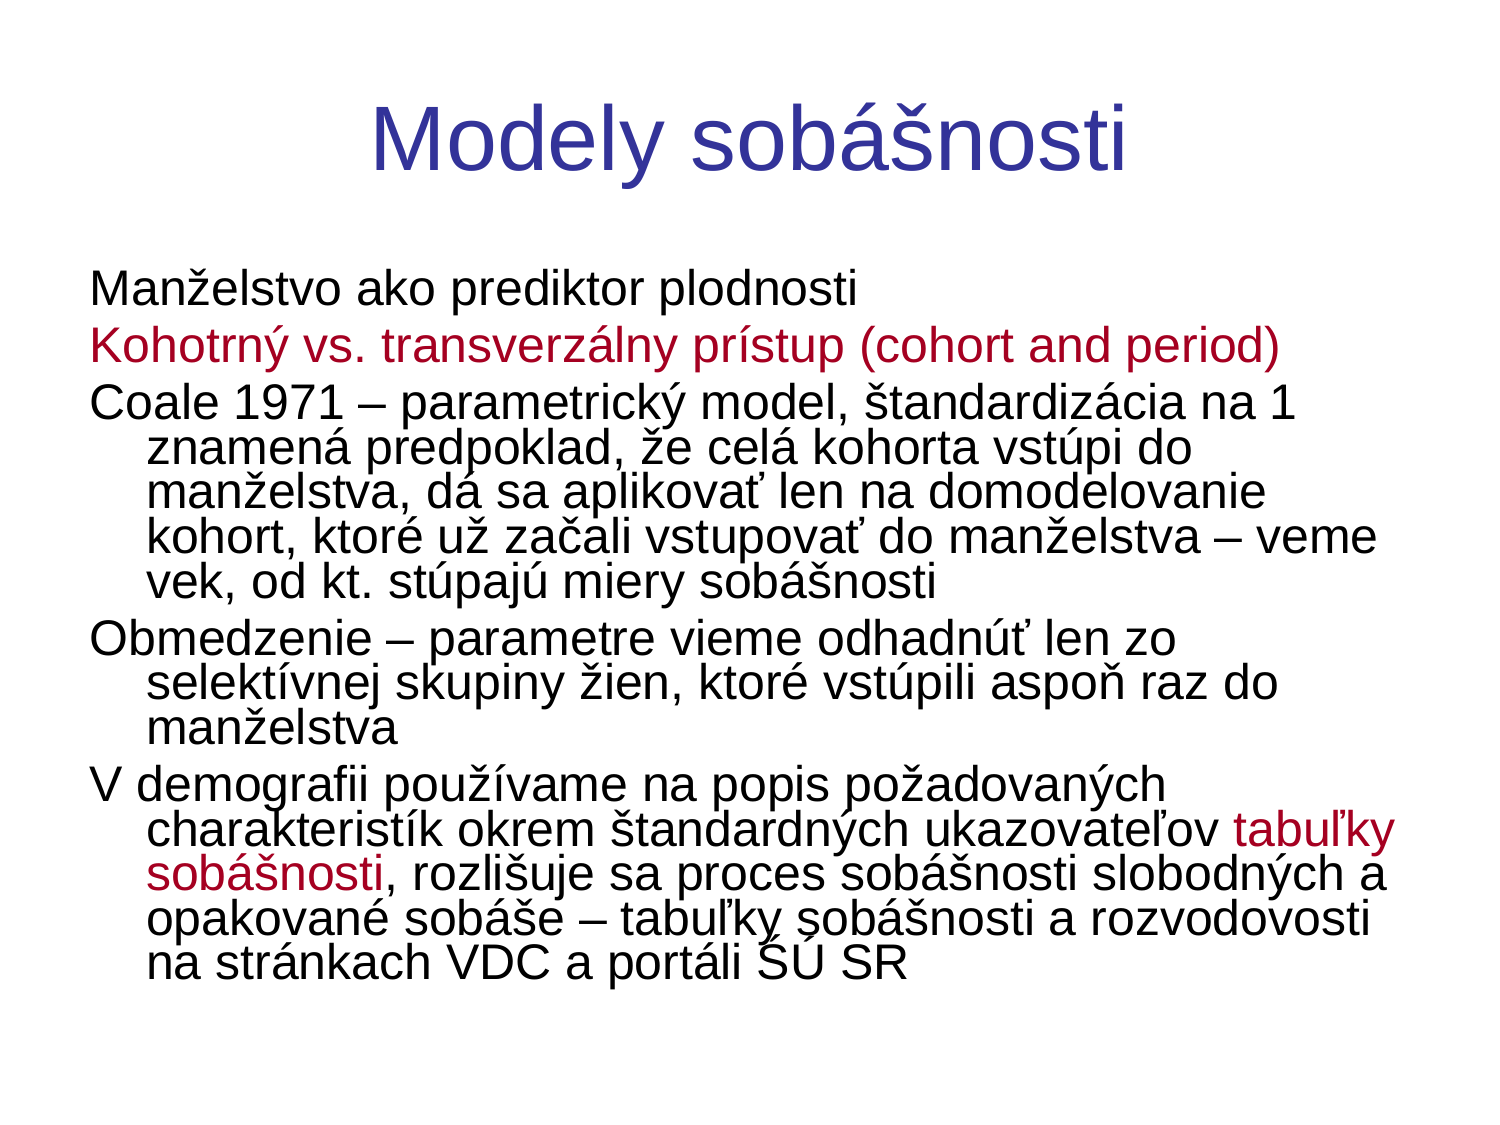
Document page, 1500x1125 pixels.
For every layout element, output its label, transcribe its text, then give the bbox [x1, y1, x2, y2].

list Manželstvo ako prediktor plodnosti Kohotrný vs. transverzálny prístup (cohort and period) Coale 1971 – parametrický model, štandardizácia na 1 znamená predpoklad, že celá kohorta vstúpi do manželstva, dá sa aplikovať len na domodelovanie kohort, ktoré už začali vstupovať do manželstva – veme vek, od kt. stúpajú miery sobášnosti Obmedzenie – parametre vieme odhadnúť len zo selektívnej skupiny žien, ktoré vstúpili aspoň raz do manželstva V demografii používame na popis požadovaných charakteristík okrem štandardných ukazovateľov tabuľky sobášnosti, rozlišuje sa proces sobášnosti slobodných a opakované sobáše – tabuľky sobášnosti a rozvodovosti na stránkach VDC a portáli ŚÚ SR [75, 262, 1426, 1071]
title Modely sobášnosti [75, 45, 1426, 233]
